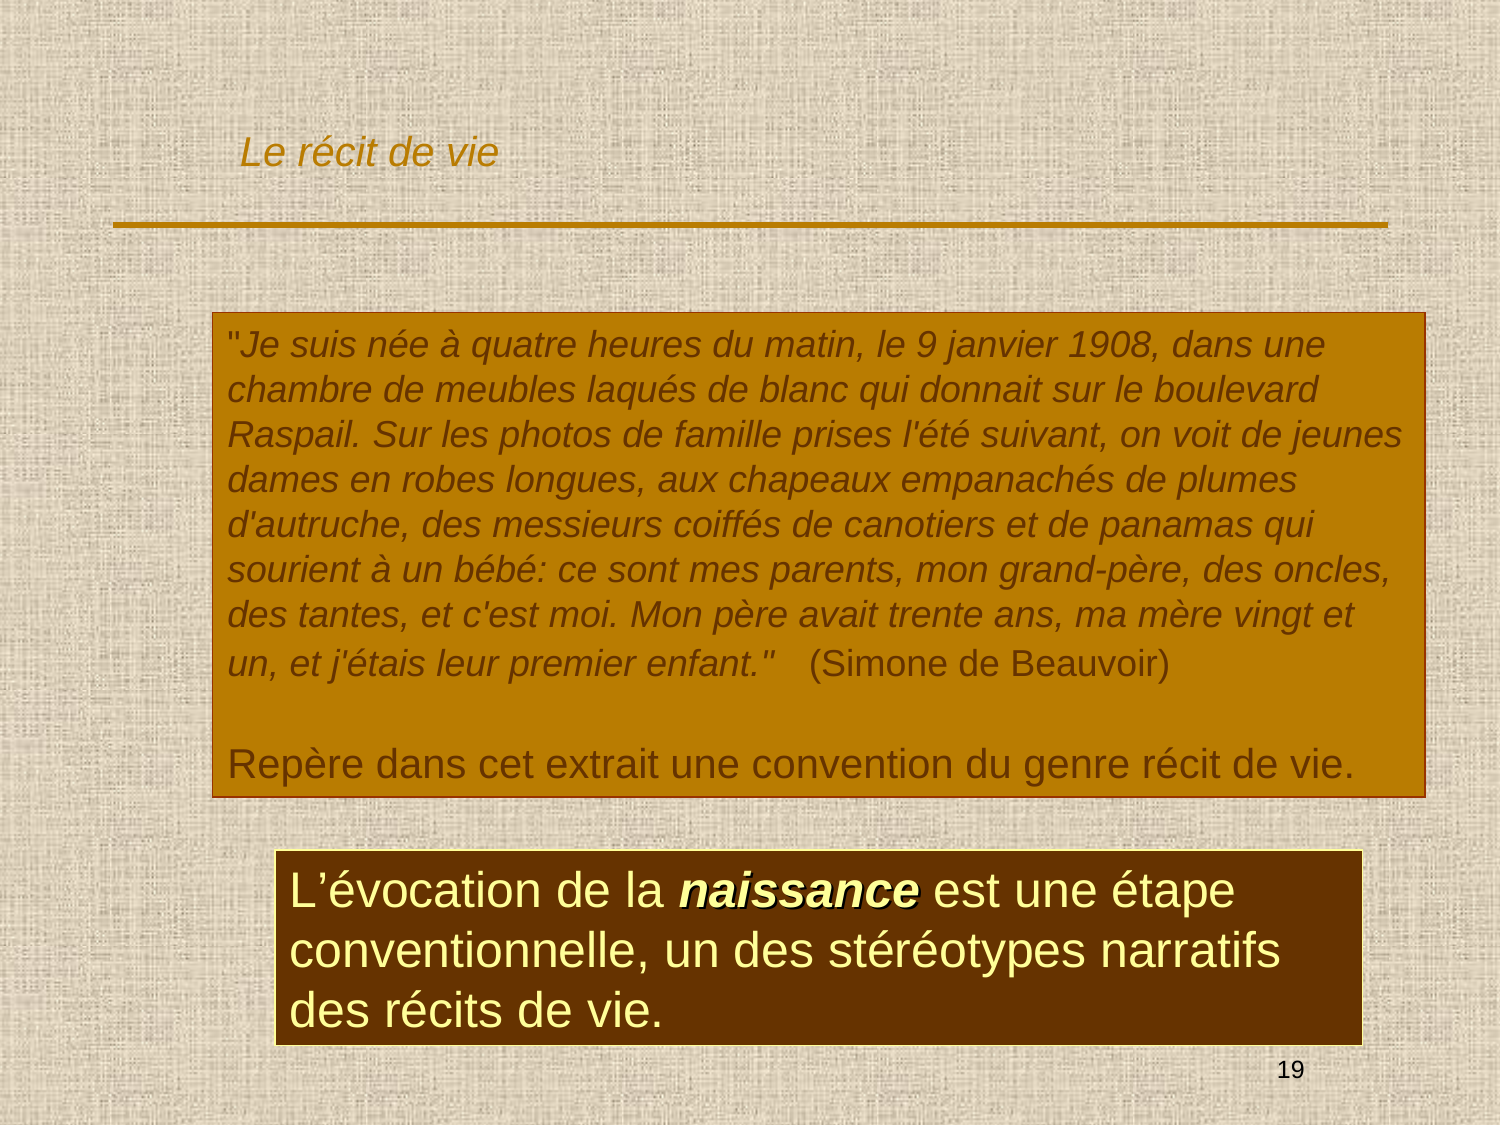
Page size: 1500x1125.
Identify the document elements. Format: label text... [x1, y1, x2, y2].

picture [0, 0, 1500, 1125]
text_box Le récit de vie [224, 116, 515, 183]
text_box "Je suis née à quatre heures du matin, le 9 janvier 1908, dans une chambre de meubles laqués de blanc qui donnait sur le boulevard Raspail. Sur les photos de famille prises l'été suivant, on voit de jeunes dames en robes longues, aux chapeaux empanachés de plumes d'autruche, des messieurs coiffés de canotiers et de panamas qui sourient à un bébé: ce sont mes parents, mon grand-père, des oncles, des tantes, et c'est moi. Mon père avait trente ans, ma mère vingt et un, et j'étais leur premier enfant." (Simone de Beauvoir) Repère dans cet extrait une convention du genre récit de vie. [212, 312, 1426, 797]
text_box L’évocation de la naissance est une étape conventionnelle, un des stéréotypes narratifs des récits de vie. [274, 849, 1363, 1046]
